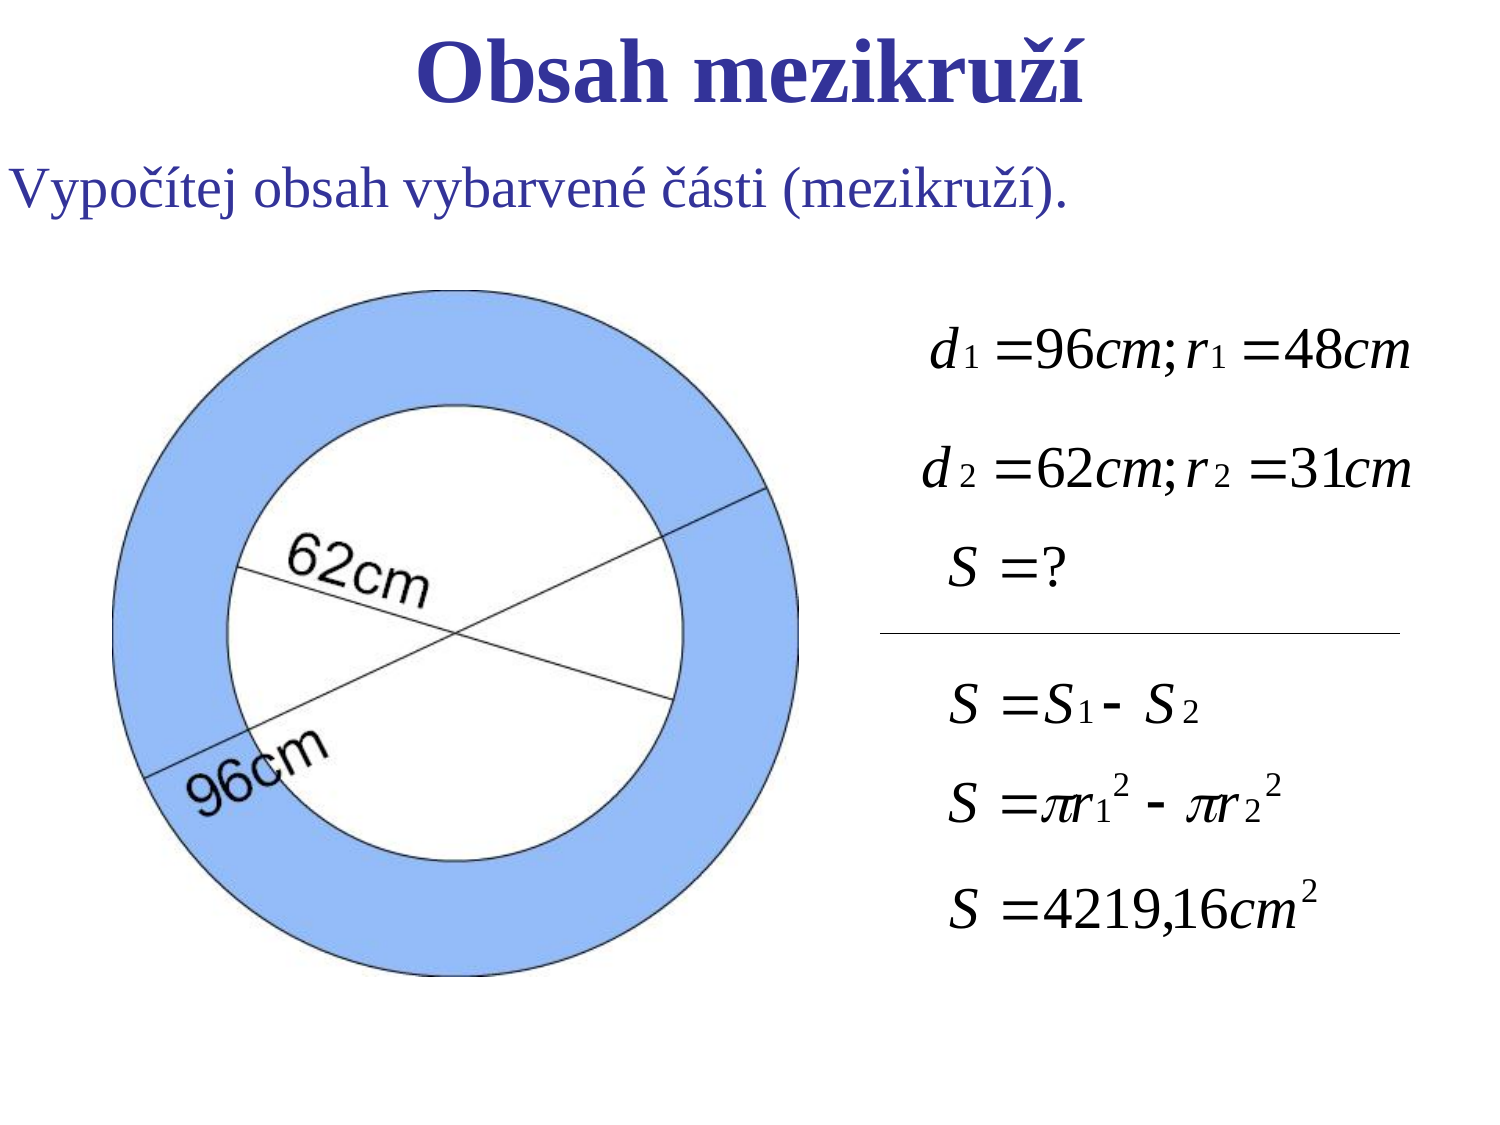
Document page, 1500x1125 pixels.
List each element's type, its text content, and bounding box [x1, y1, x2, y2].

chart [938, 758, 1294, 838]
text_box Obsah mezikruží [0, 0, 1500, 160]
chart [939, 668, 1211, 739]
chart [920, 314, 1424, 394]
picture [112, 290, 799, 977]
chart [939, 864, 1329, 954]
chart [939, 532, 1078, 602]
text_box Vypočítej obsah vybarvené části (mezikruží). [0, 125, 1477, 244]
chart [912, 432, 1421, 512]
